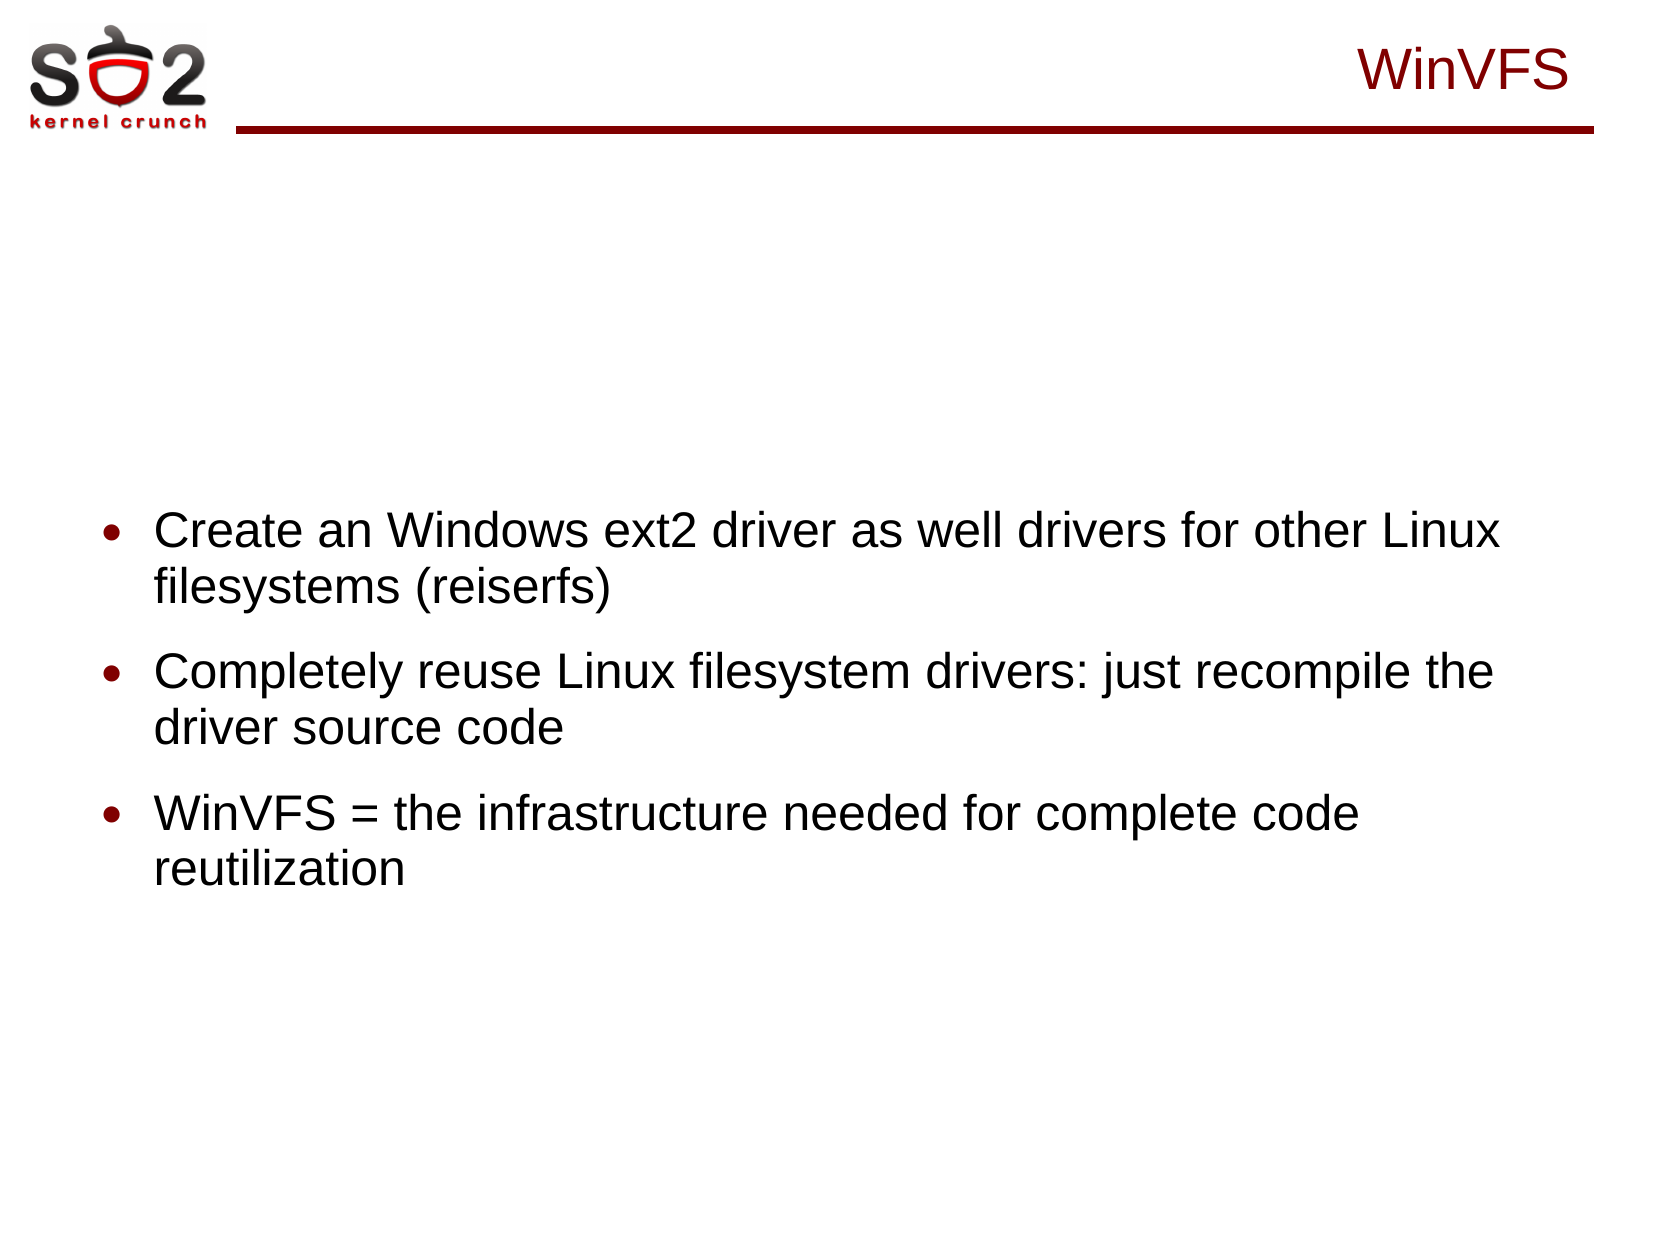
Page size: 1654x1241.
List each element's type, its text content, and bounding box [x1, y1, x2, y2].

picture [29, 23, 207, 130]
list Create an Windows ext2 driver as well drivers for other Linux filesystems (reiserfs) Completely reuse Linux filesystem drivers: just recompile the driver source code WinVFS = the infrastructure needed for complete code reutilization [82, 290, 1571, 1109]
title WinVFS [82, 36, 1571, 102]
